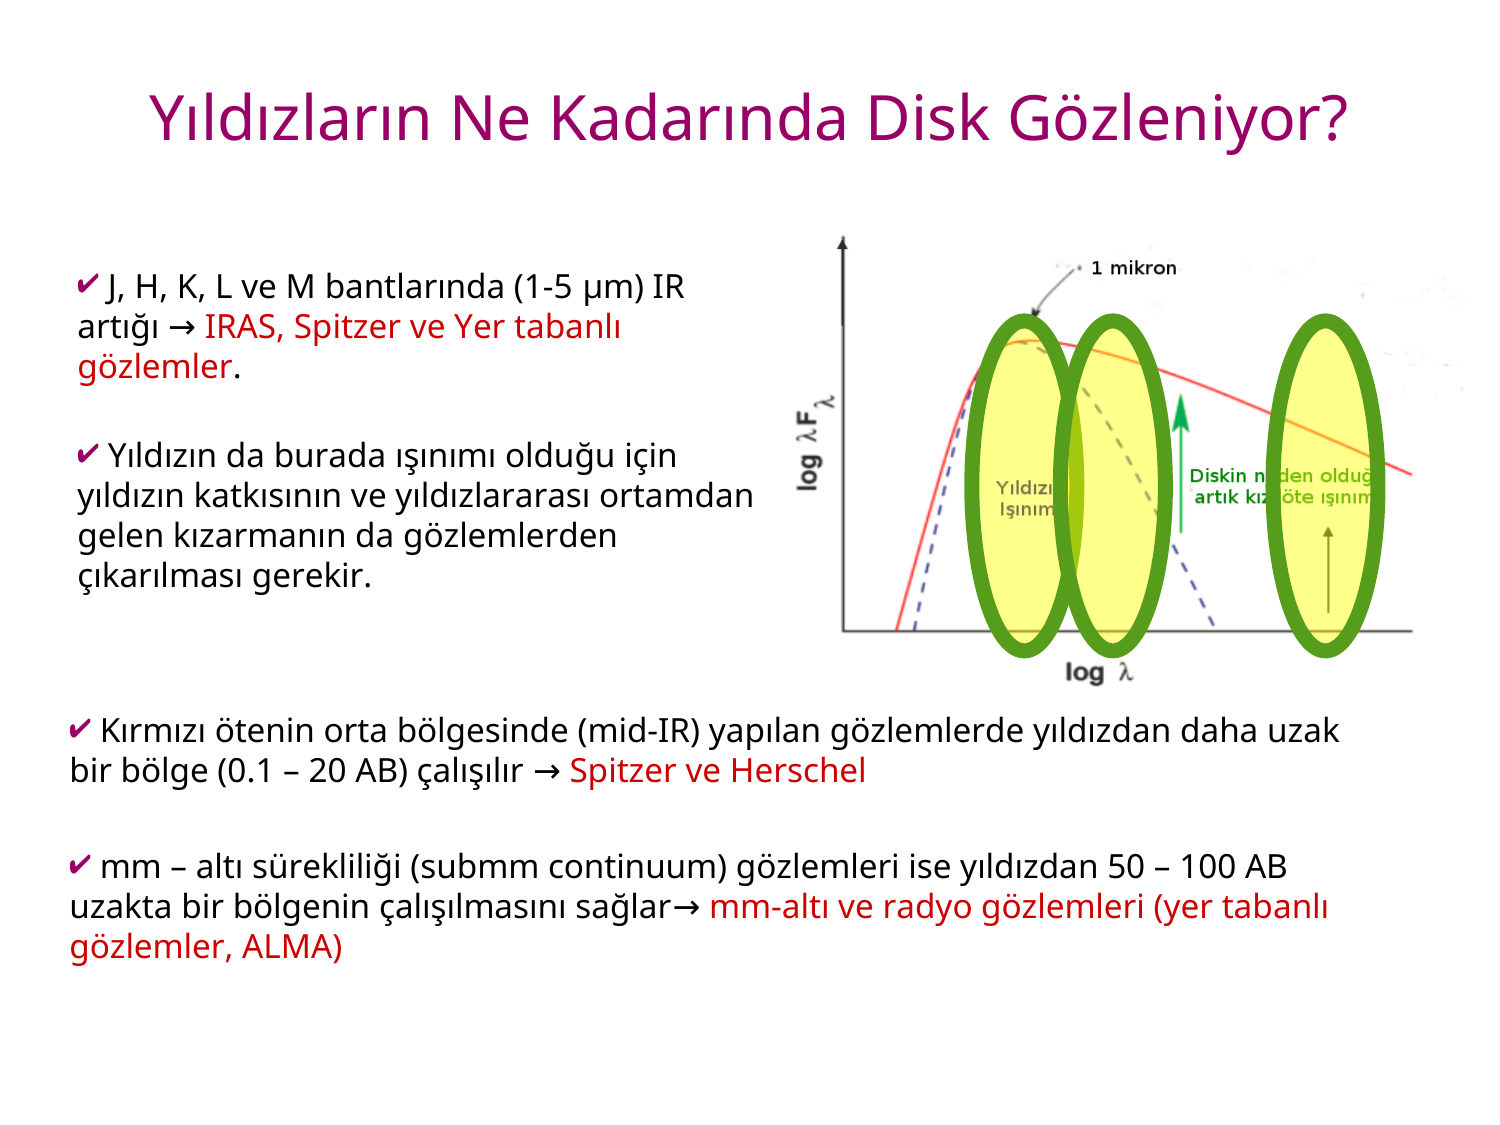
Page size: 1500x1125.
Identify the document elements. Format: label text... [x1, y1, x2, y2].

title Yıldızların Ne Kadarında Disk Gözleniyor? [75, 21, 1426, 209]
text_box [1272, 320, 1378, 651]
text_box [971, 320, 1166, 651]
picture [794, 234, 1478, 687]
text_box J, H, K, L ve M bantlarında (1-5 μm) IR artığı → IRAS, Spitzer ve Yer tabanlı gözlemler. Yıldızın da burada ışınımı olduğu için yıldızın katkısının ve yıldızlararası ortamdan gelen kızarmanın da gözlemlerden çıkarılması gerekir. [62, 257, 789, 602]
text_box mm – altı sürekliliği (submm continuum) gözlemleri ise yıldızdan 50 – 100 AB uzakta bir bölgenin çalışılmasını sağlar→ mm-altı ve radyo gözlemleri (yer tabanlı gözlemler, ALMA) [54, 838, 1375, 973]
text_box Kırmızı ötenin orta bölgesinde (mid-IR) yapılan gözlemlerde yıldızdan daha uzak bir bölge (0.1 – 20 AB) çalışılır → Spitzer ve Herschel [54, 702, 1375, 797]
